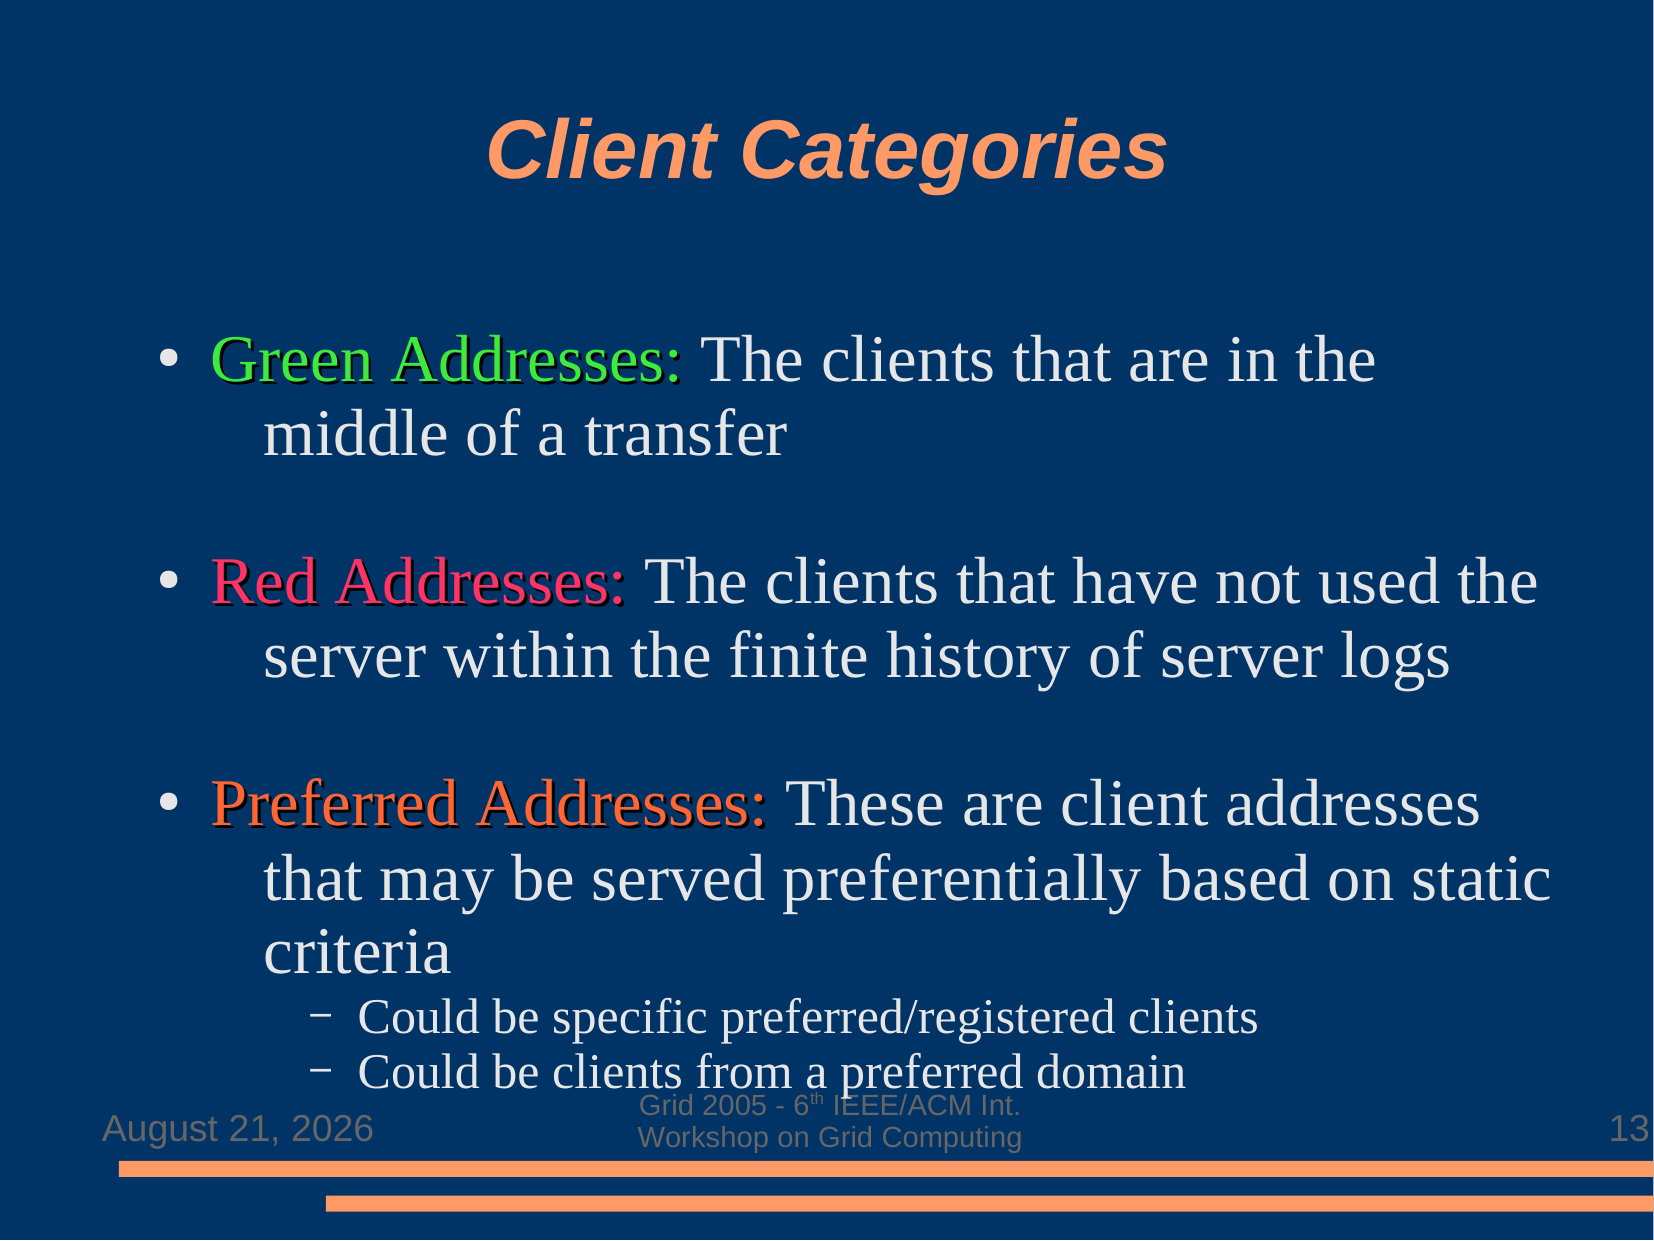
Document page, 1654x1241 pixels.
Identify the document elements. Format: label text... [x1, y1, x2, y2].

list Green Addresses: The clients that are in the middle of a transfer Red Addresses: The clients that have not used the server within the finite history of server logs Preferred Addresses: These are client addresses that may be served preferentially based on static criteria Could be specific preferred/registered clients Could be clients from a preferred domain [121, 322, 1561, 1133]
title Client Categories [121, 46, 1534, 254]
